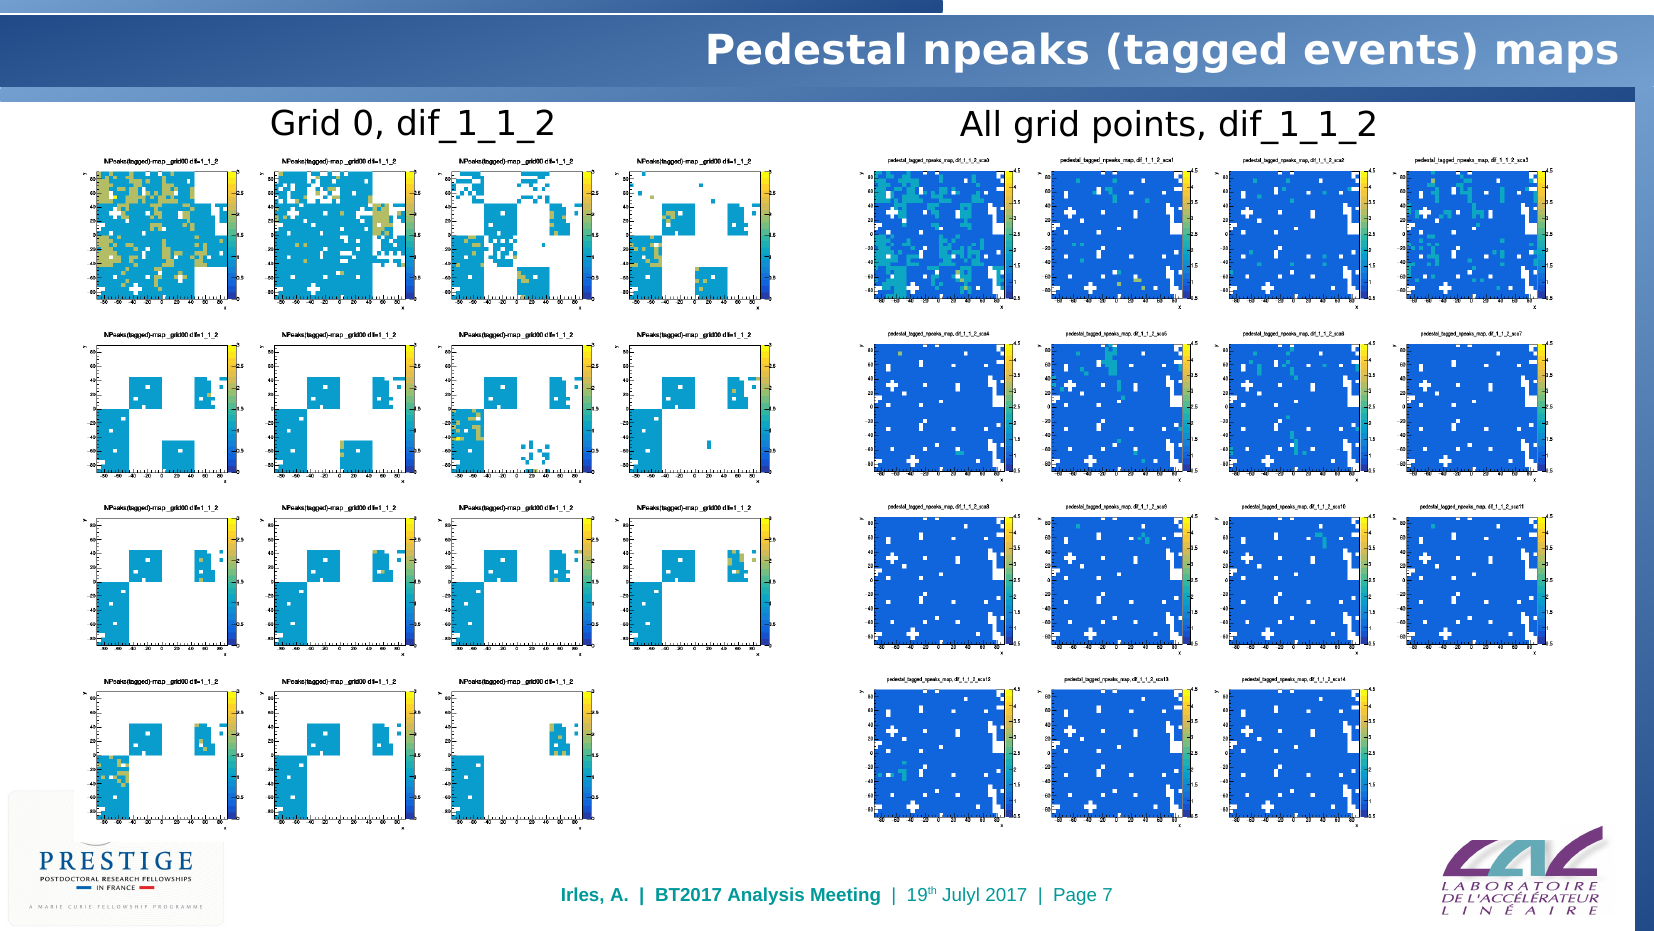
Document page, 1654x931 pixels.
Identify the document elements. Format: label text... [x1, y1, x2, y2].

text_box All grid points, dif_1_1_2 [959, 105, 1441, 148]
title Pedestal npeaks (tagged events) maps [30, 13, 1636, 86]
picture [5, 149, 784, 928]
picture [851, 148, 1615, 917]
text_box Grid 0, dif_1_1_2 [269, 103, 631, 149]
